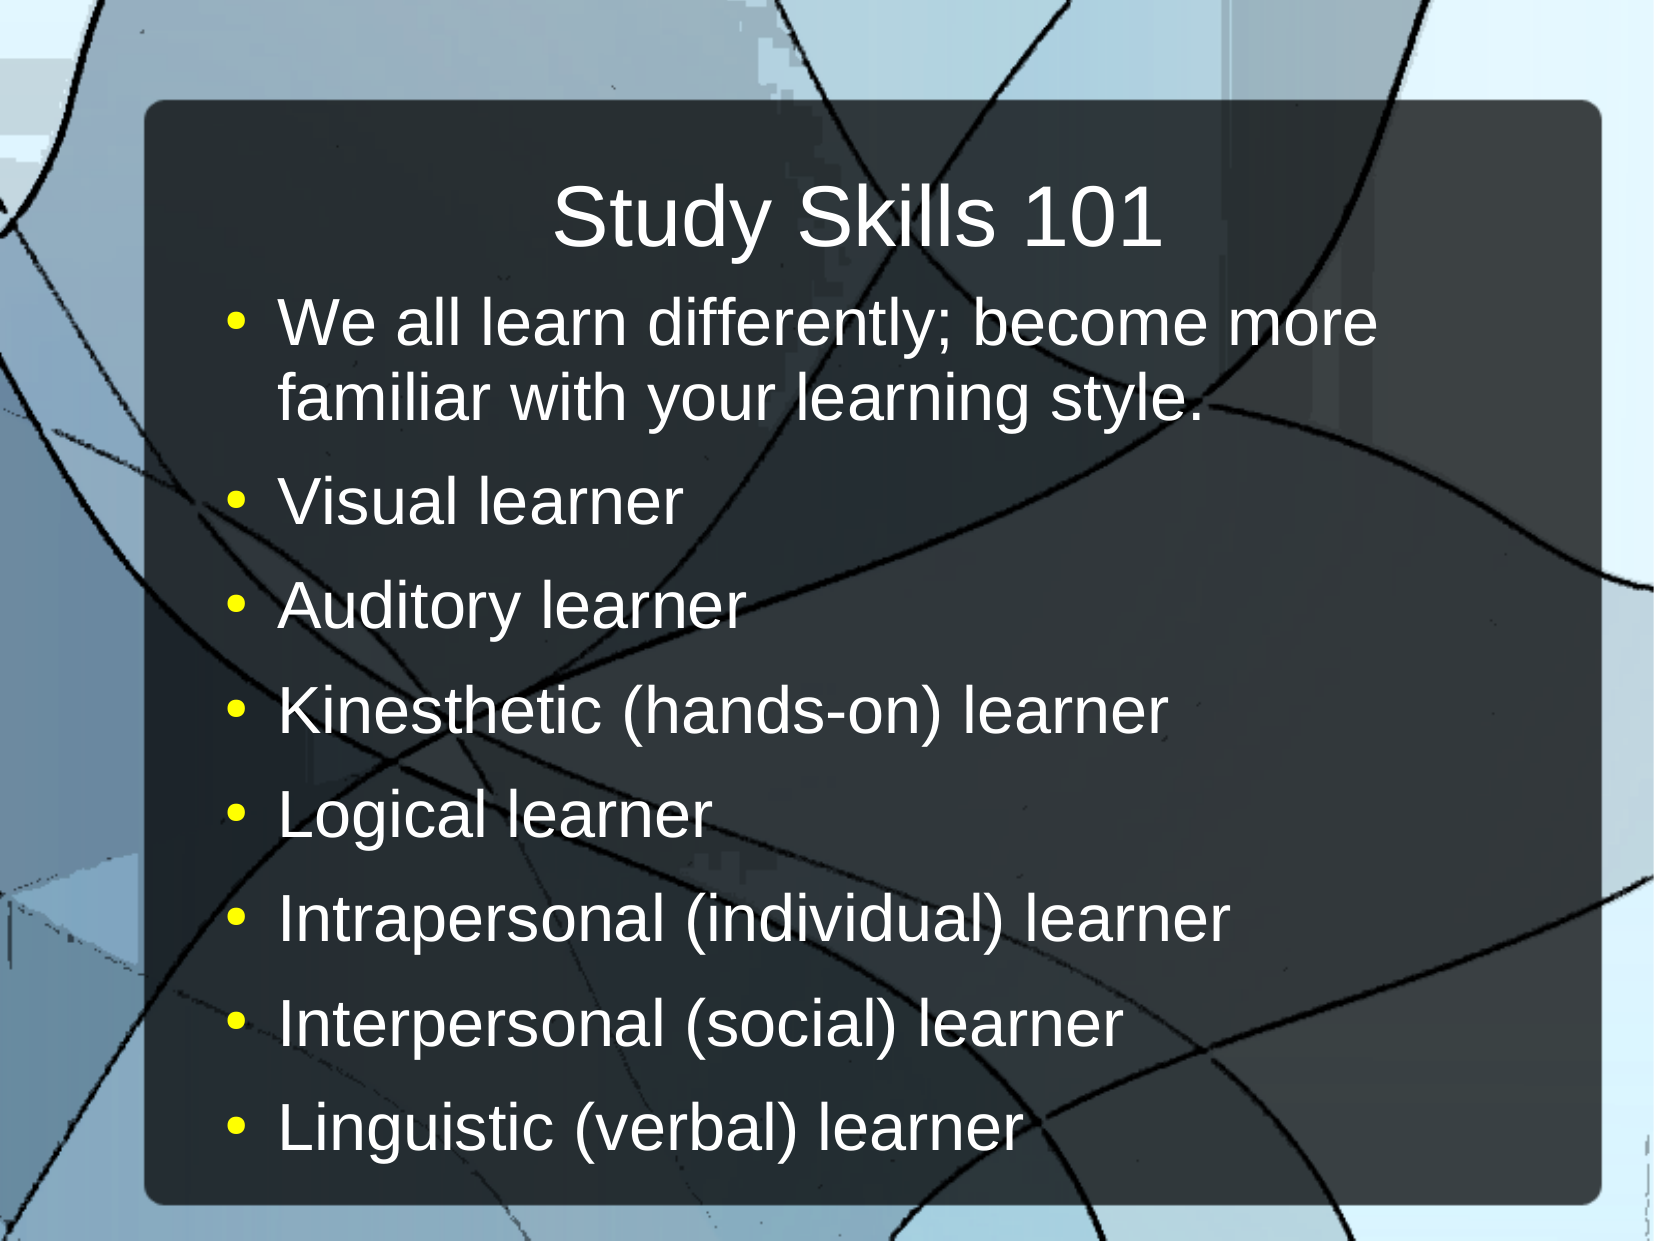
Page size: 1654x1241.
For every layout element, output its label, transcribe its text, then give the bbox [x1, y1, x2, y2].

list We all learn differently; become more familiar with your learning style. Visual learner Auditory learner Kinesthetic (hands-on) learner Logical learner Intrapersonal (individual) learner Interpersonal (social) learner Linguistic (verbal) learner [206, 285, 1571, 1201]
title Study Skills 101 [159, 108, 1583, 325]
picture [0, 0, 1654, 1241]
